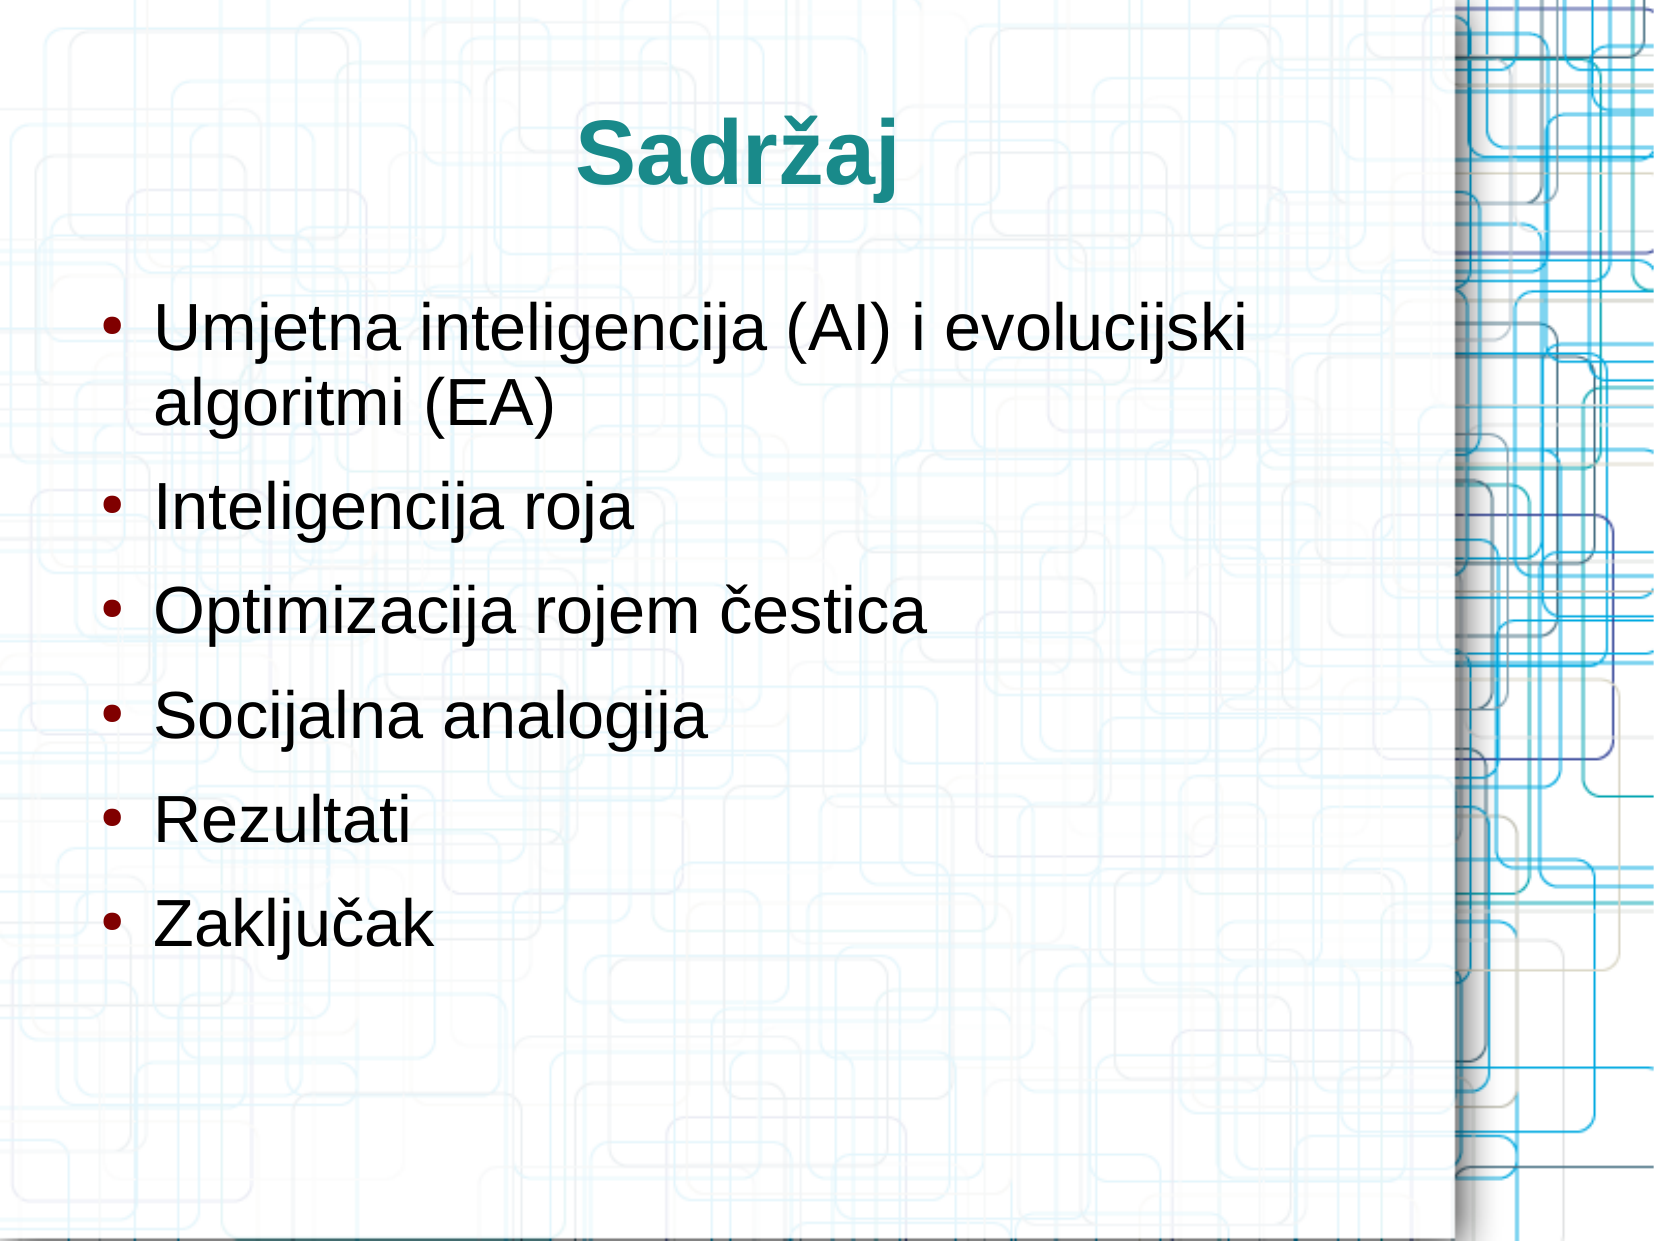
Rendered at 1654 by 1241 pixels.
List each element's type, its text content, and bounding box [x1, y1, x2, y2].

list Umjetna inteligencija (AI) i evolucijski algoritmi (EA) Inteligencija roja Optimizacija rojem čestica Socijalna analogija Rezultati Zaključak [82, 290, 1418, 1094]
title Sadržaj [59, 56, 1418, 250]
picture [0, 0, 1654, 1241]
